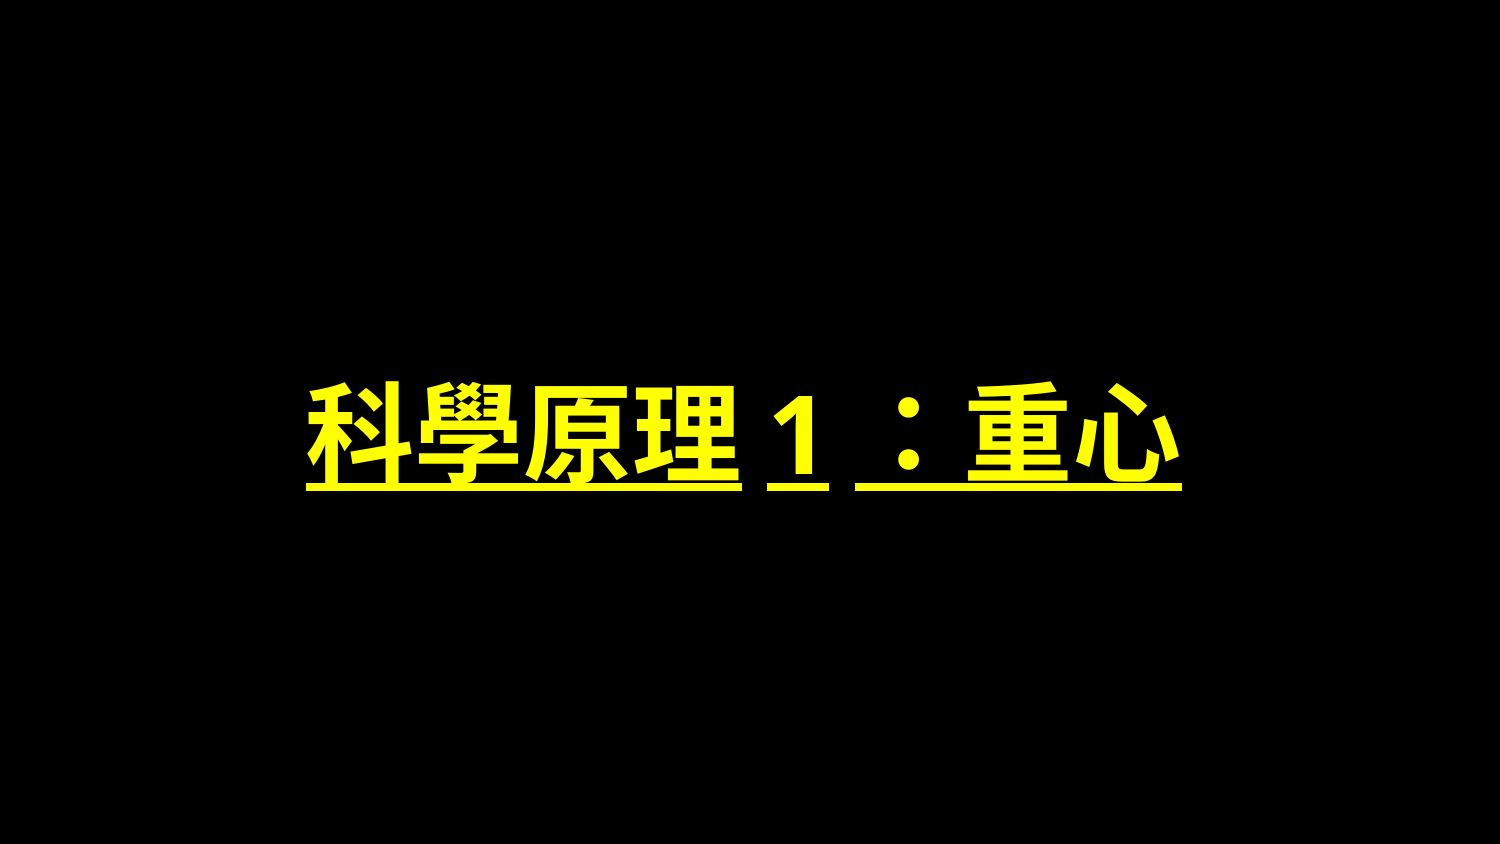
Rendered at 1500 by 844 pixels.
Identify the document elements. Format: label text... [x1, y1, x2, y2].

text_box 科學原理1：重心 [290, 358, 1218, 522]
